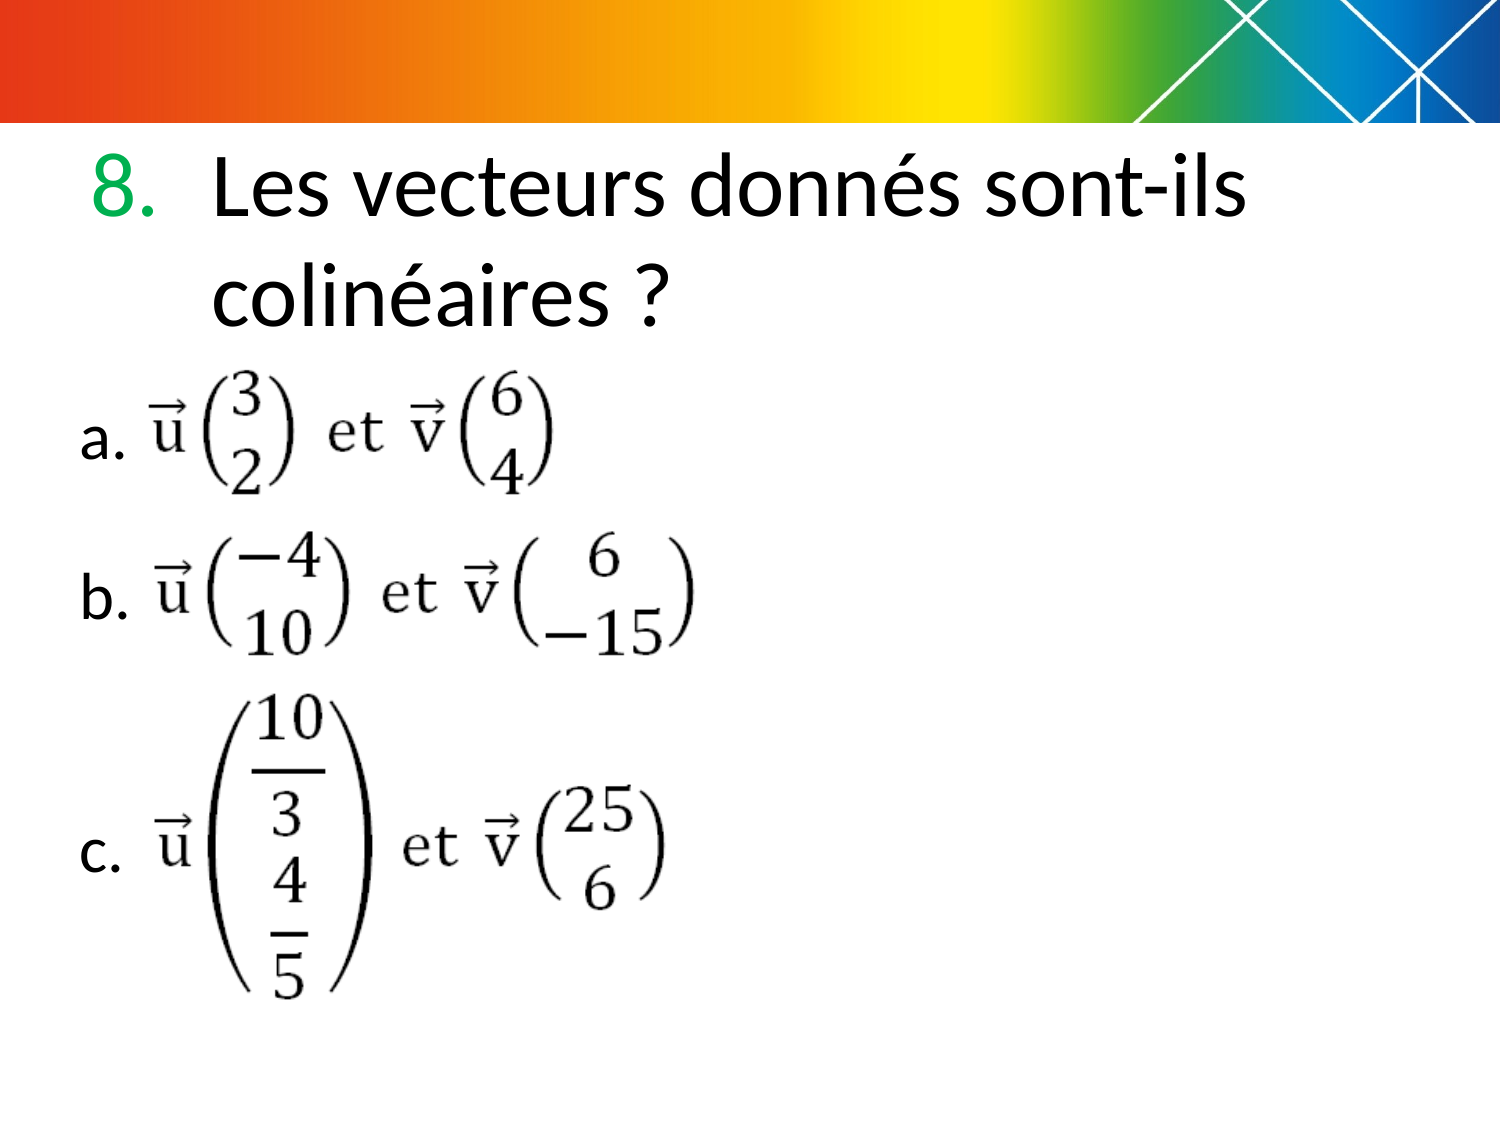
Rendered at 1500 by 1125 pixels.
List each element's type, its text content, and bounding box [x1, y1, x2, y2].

picture [147, 680, 678, 1009]
text_box a. b. c. [64, 385, 573, 894]
title Les vecteurs donnés sont-ils colinéaires ? [75, 116, 1426, 352]
picture [135, 361, 563, 508]
picture [0, 0, 1351, 123]
picture [147, 527, 715, 671]
picture [1340, 0, 1500, 123]
